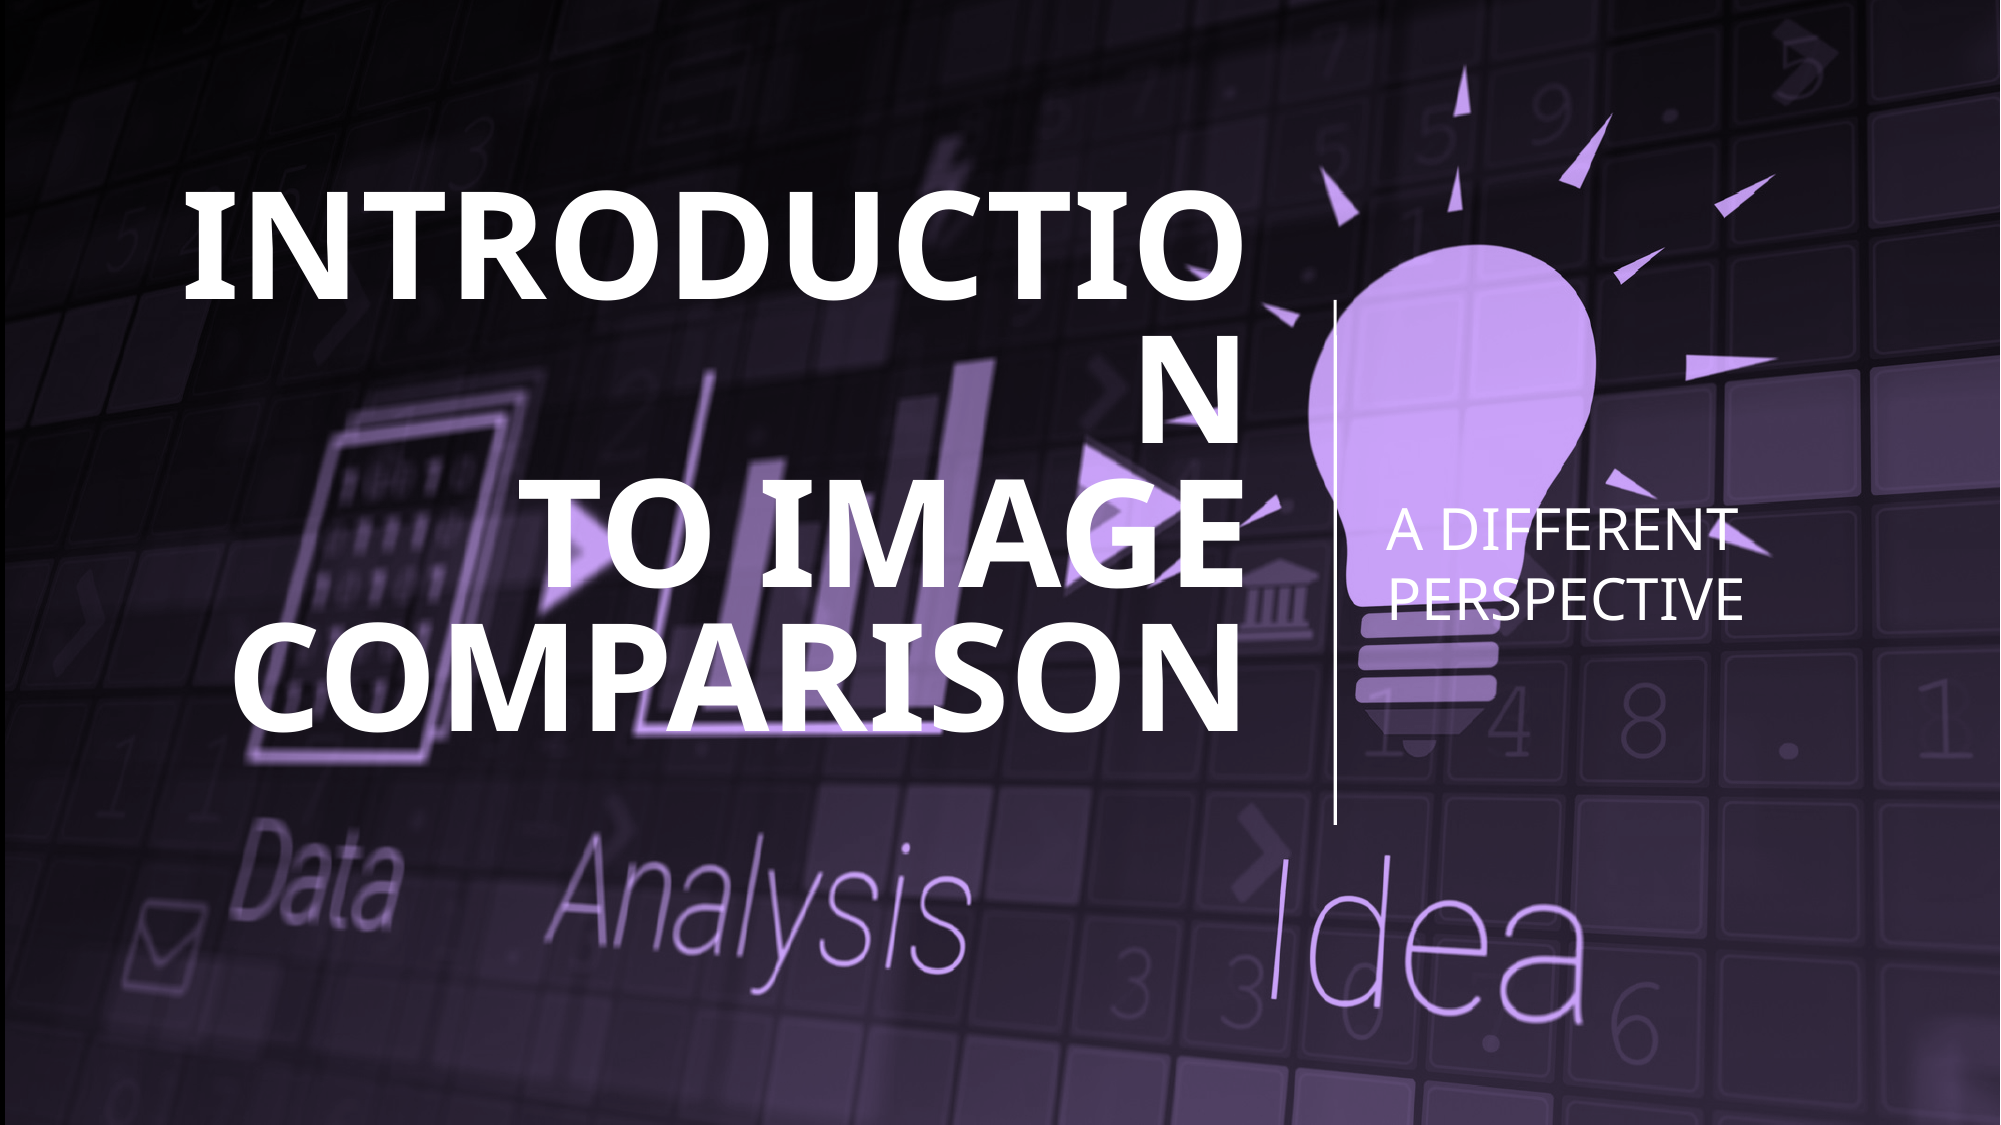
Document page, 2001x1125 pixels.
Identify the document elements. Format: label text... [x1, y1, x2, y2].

title INTRODUCTION TO IMAGE COMPARISON [105, 105, 1281, 1020]
subtitle A DIFFERENT PERSPECTIVE [1386, 105, 1895, 1020]
picture [5, 0, 2000, 1125]
text_box [0, 0, 5, 1125]
